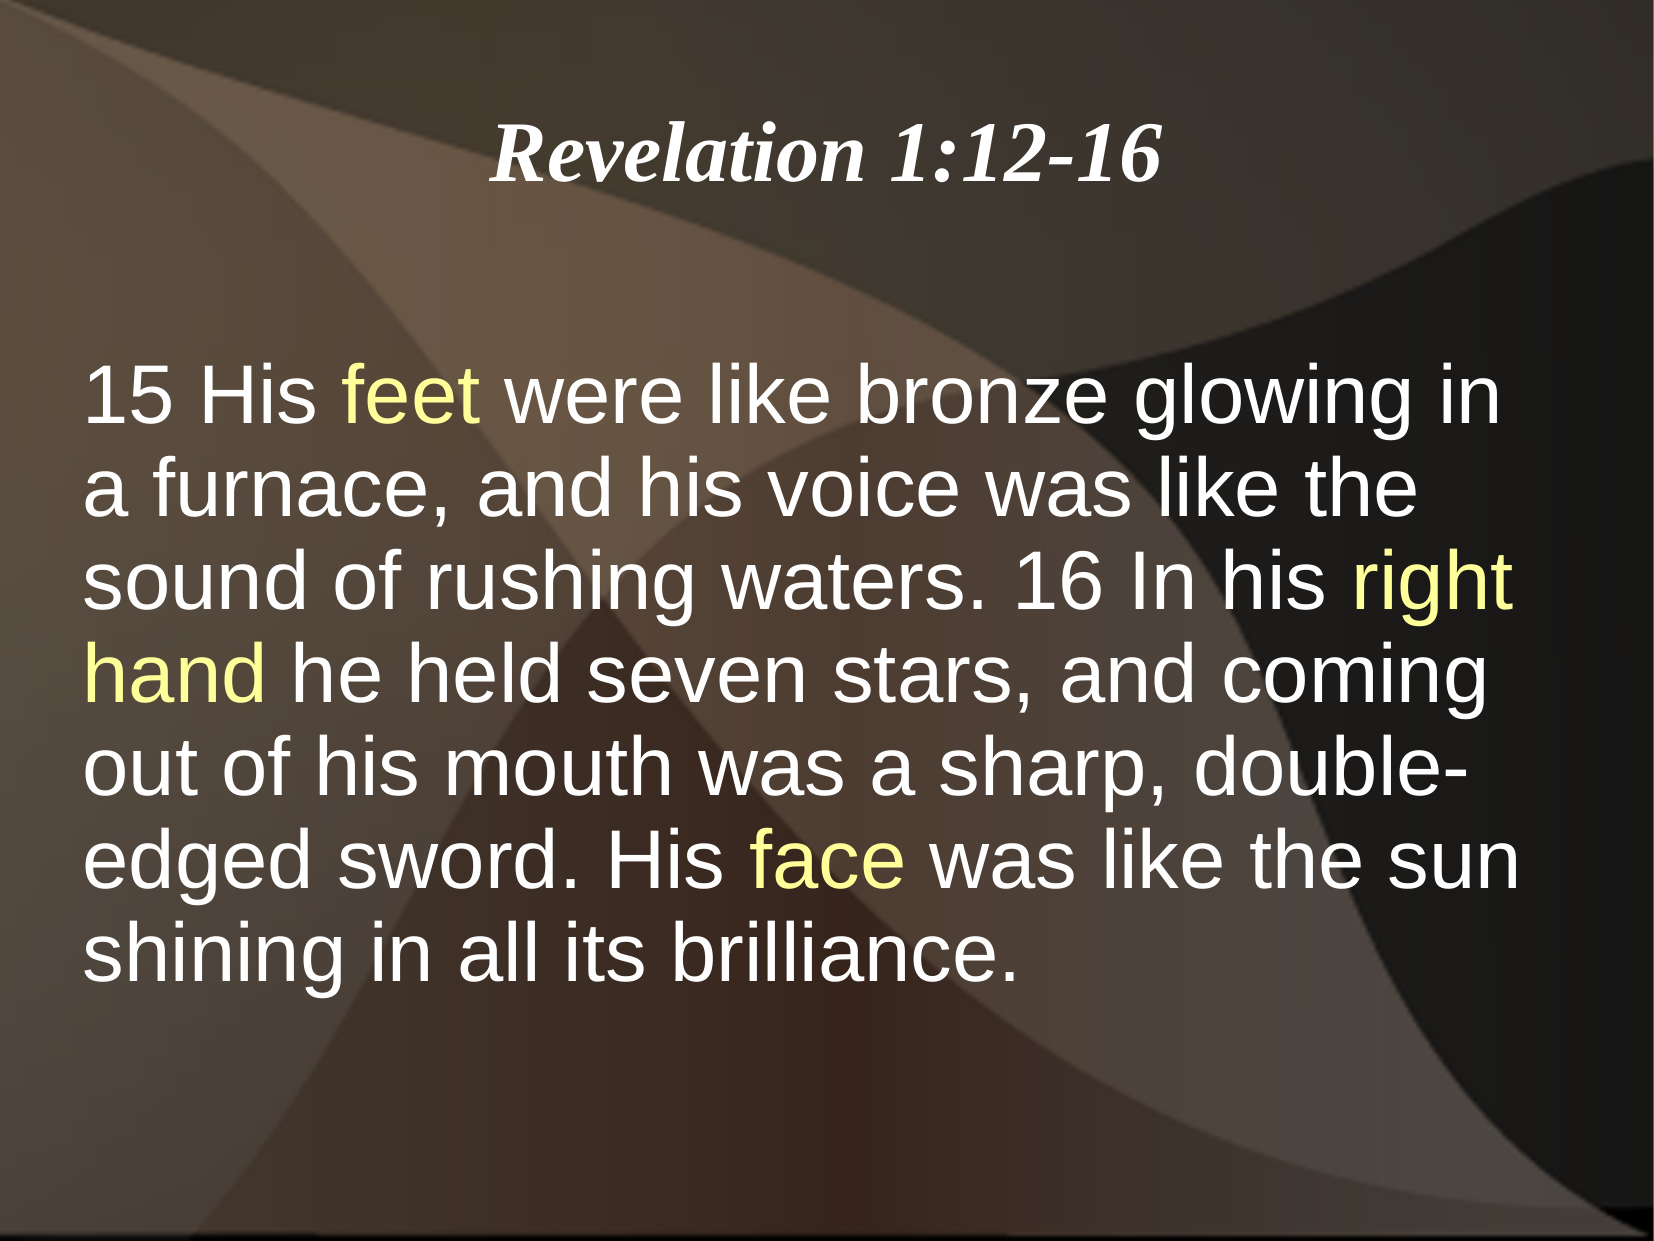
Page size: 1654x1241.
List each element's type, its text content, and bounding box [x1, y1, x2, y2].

picture [0, 0, 1654, 1241]
title Revelation 1:12-16 [82, 49, 1571, 257]
subtitle 15 His feet were like bronze glowing in a furnace, and his voice was like the sound of rushing waters. 16 In his right hand he held seven stars, and coming out of his mouth was a sharp, double-edged sword. His face was like the sun shining in all its brilliance. [82, 285, 1571, 1063]
